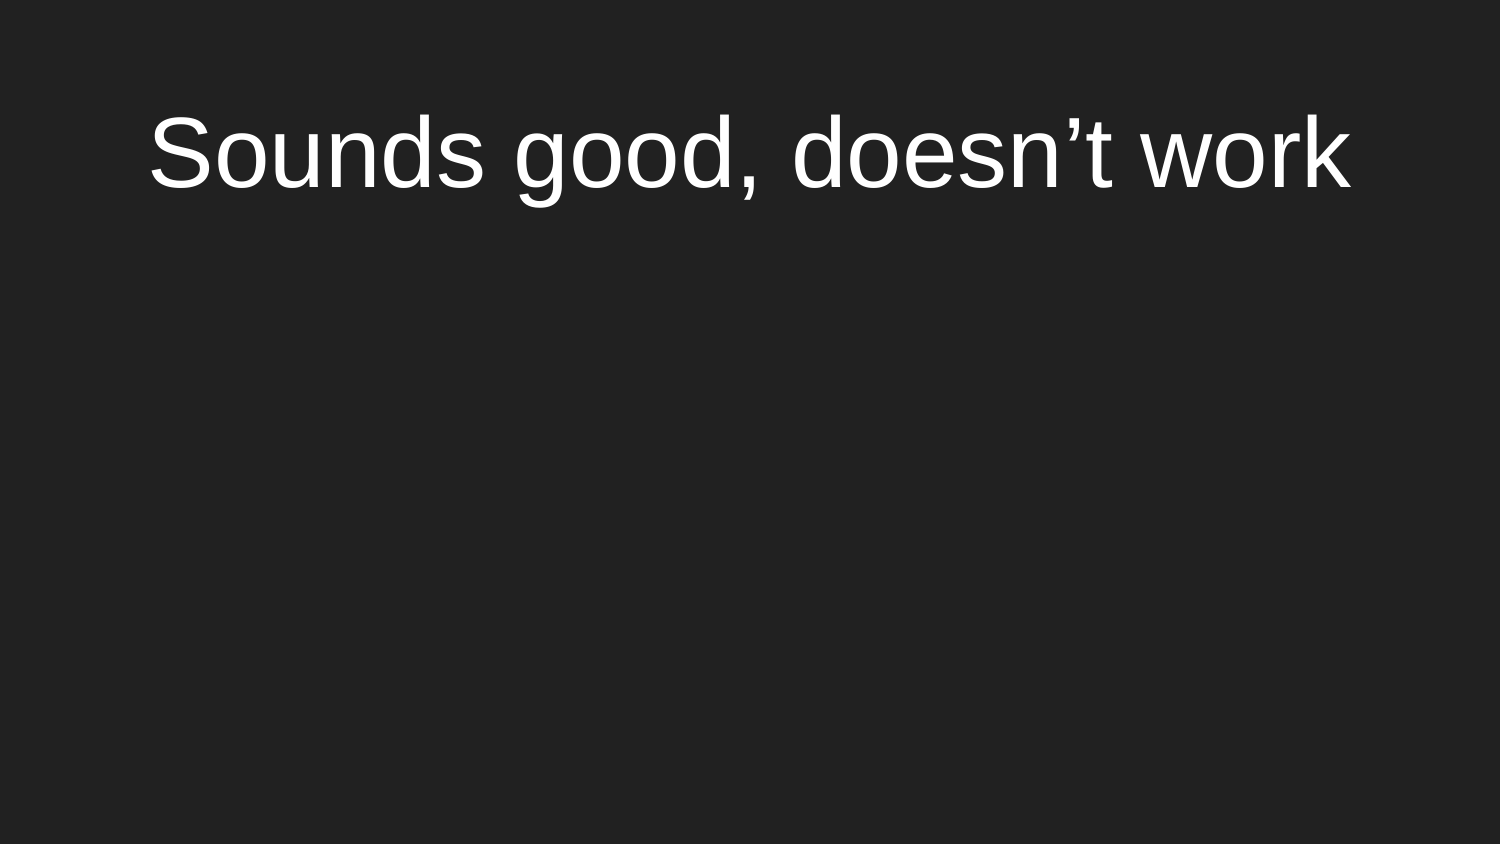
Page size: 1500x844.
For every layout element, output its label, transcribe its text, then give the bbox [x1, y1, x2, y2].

title Sounds good, doesn’t work [51, 72, 1449, 220]
